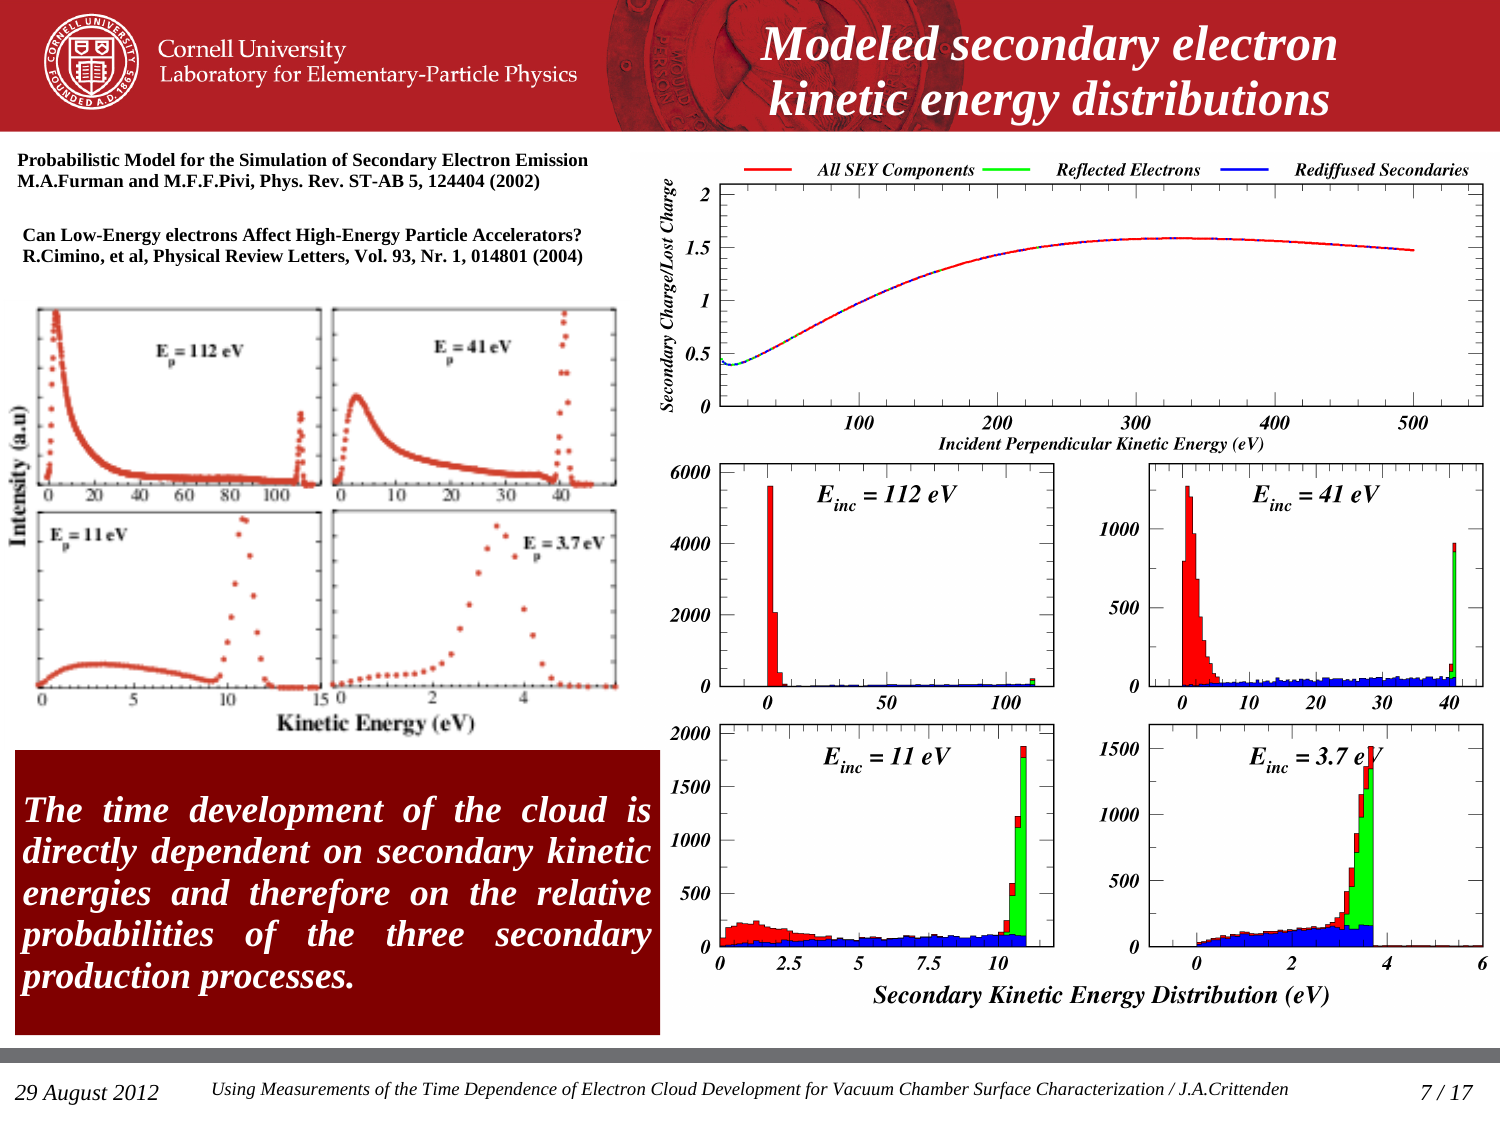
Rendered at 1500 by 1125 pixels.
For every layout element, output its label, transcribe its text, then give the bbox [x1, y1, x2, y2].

title Modeled secondary electron kinetic energy distributions [600, 7, 1500, 136]
picture [3, 152, 1500, 1021]
picture [0, 0, 1500, 132]
text_box The time development of the cloud is directly dependent on secondary kinetic energies and therefore on the relative probabilities of the three secondary production processes. [15, 750, 661, 1036]
text_box Can Low-Energy electrons Affect High-Energy Particle Accelerators? R.Cimino, et al, Physical Review Letters, Vol. 93, Nr. 1, 014801 (2004) [15, 224, 591, 267]
text_box Probabilistic Model for the Simulation of Secondary Electron Emission M.A.Furman and M.F.F.Pivi, Phys. Rev. ST-AB 5, 124404 (2002) [9, 149, 596, 192]
